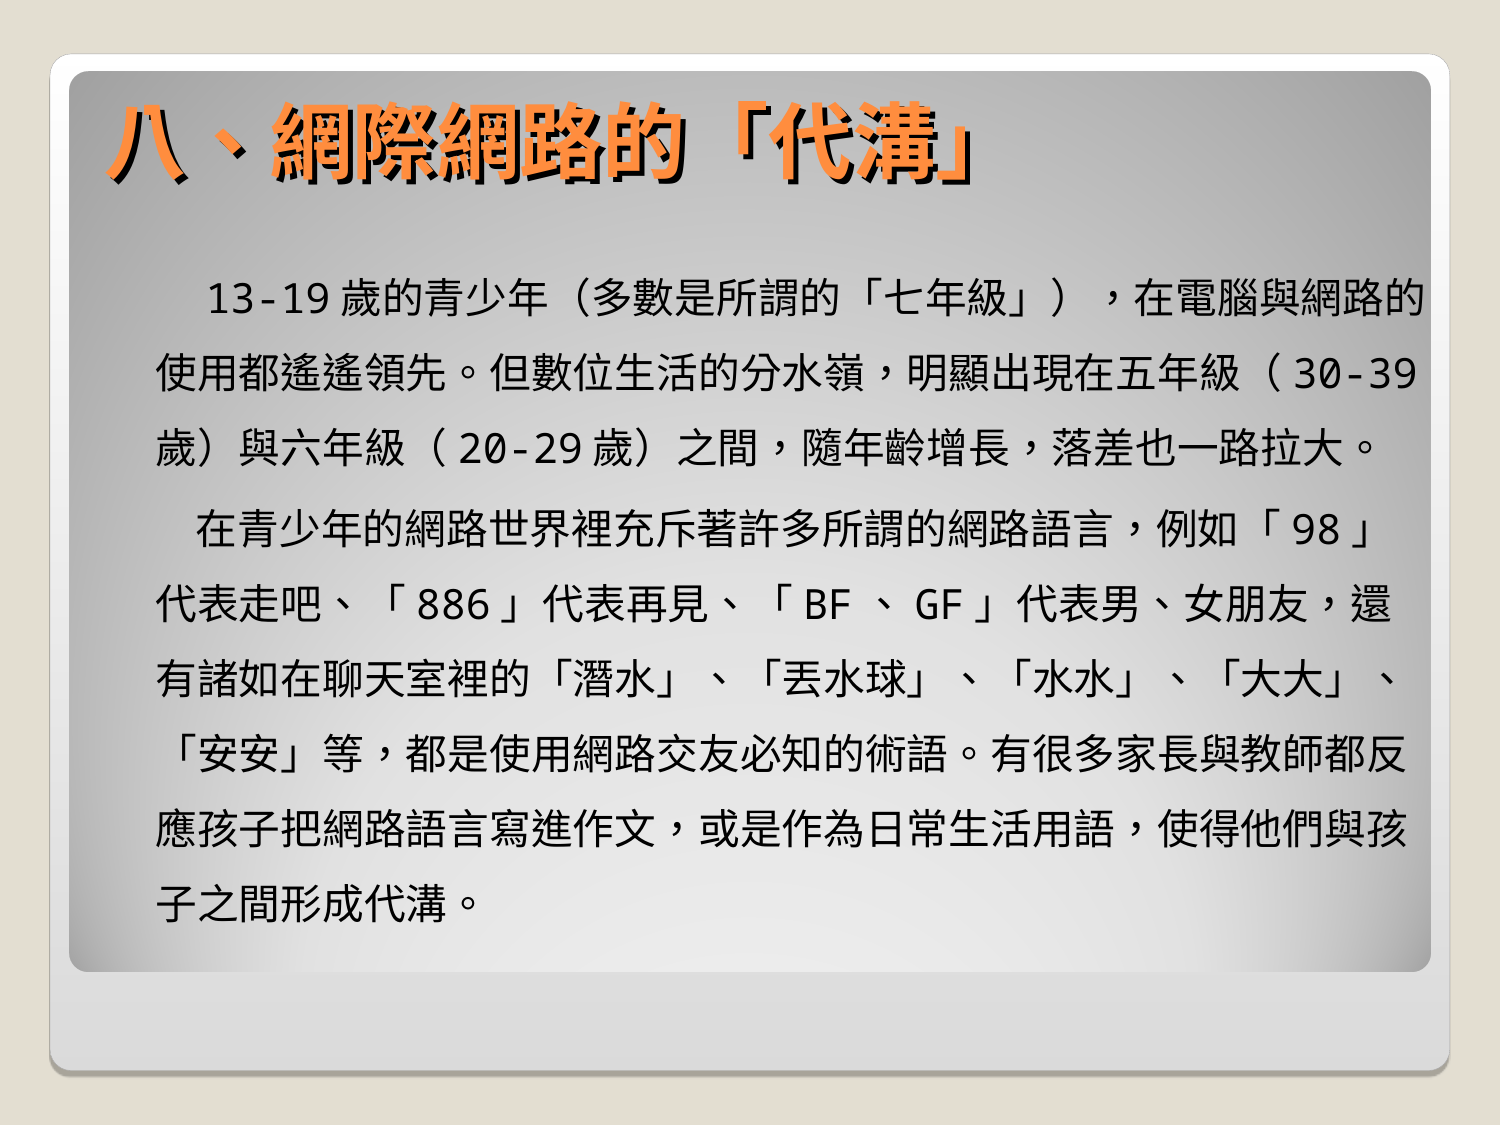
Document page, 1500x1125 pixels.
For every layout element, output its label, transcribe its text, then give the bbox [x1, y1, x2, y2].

title 八、網際網路的「代溝」 [88, 78, 1424, 197]
picture [69, 71, 1431, 972]
list 13-19歲的青少年（多數是所謂的「七年級」），在電腦與網路的使用都遙遙領先。但數位生活的分水嶺，明顯出現在五年級（30-39歲）與六年級（20-29歲）之間，隨年齡增長，落差也一路拉大。 在青少年的網路世界裡充斥著許多所謂的網路語言，例如「98」代表走吧、「886」代表再見、「BF、GF」代表男、女朋友，還有諸如在聊天室裡的「潛水」、「丟水球」、「水水」、「大大」、「安安」等，都是使用網路交友必知的術語。有很多家長與教師都反應孩子把網路語言寫進作文，或是作為日常生活用語，使得他們與孩子之間形成代溝。 [82, 231, 1447, 1059]
